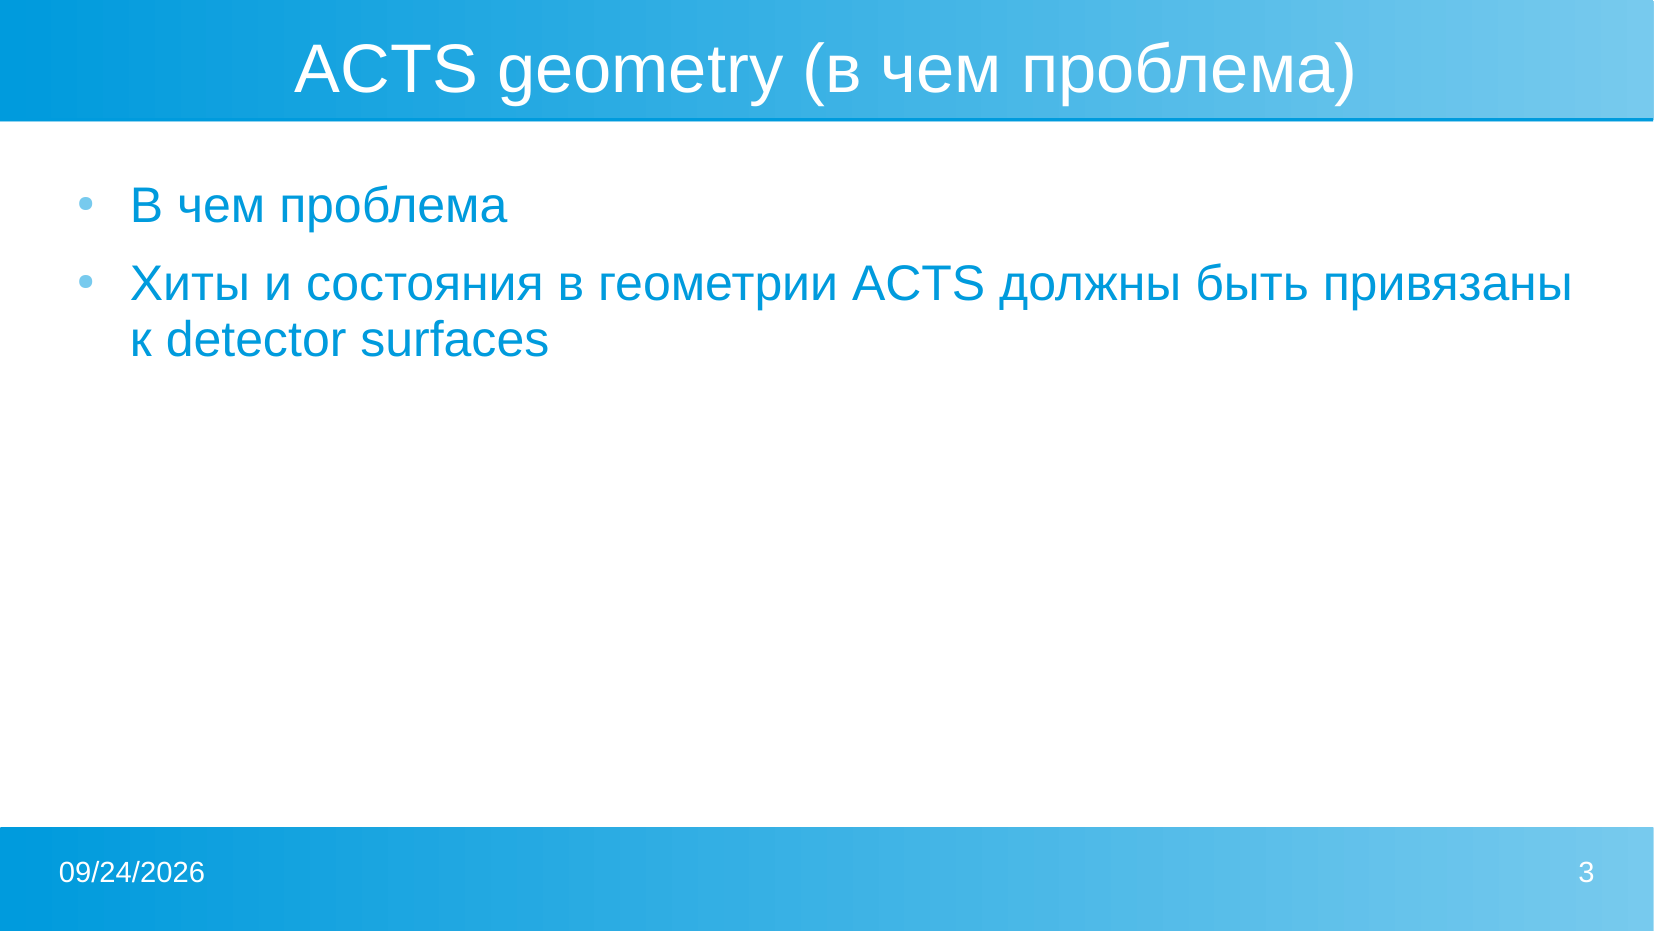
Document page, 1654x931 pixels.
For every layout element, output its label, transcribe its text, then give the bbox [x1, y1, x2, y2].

list В чем проблема Хиты и состояния в геометрии ACTS должны быть привязаны к detector surfaces [59, 177, 1595, 768]
title ACTS geometry (в чем проблема) [59, 29, 1595, 108]
